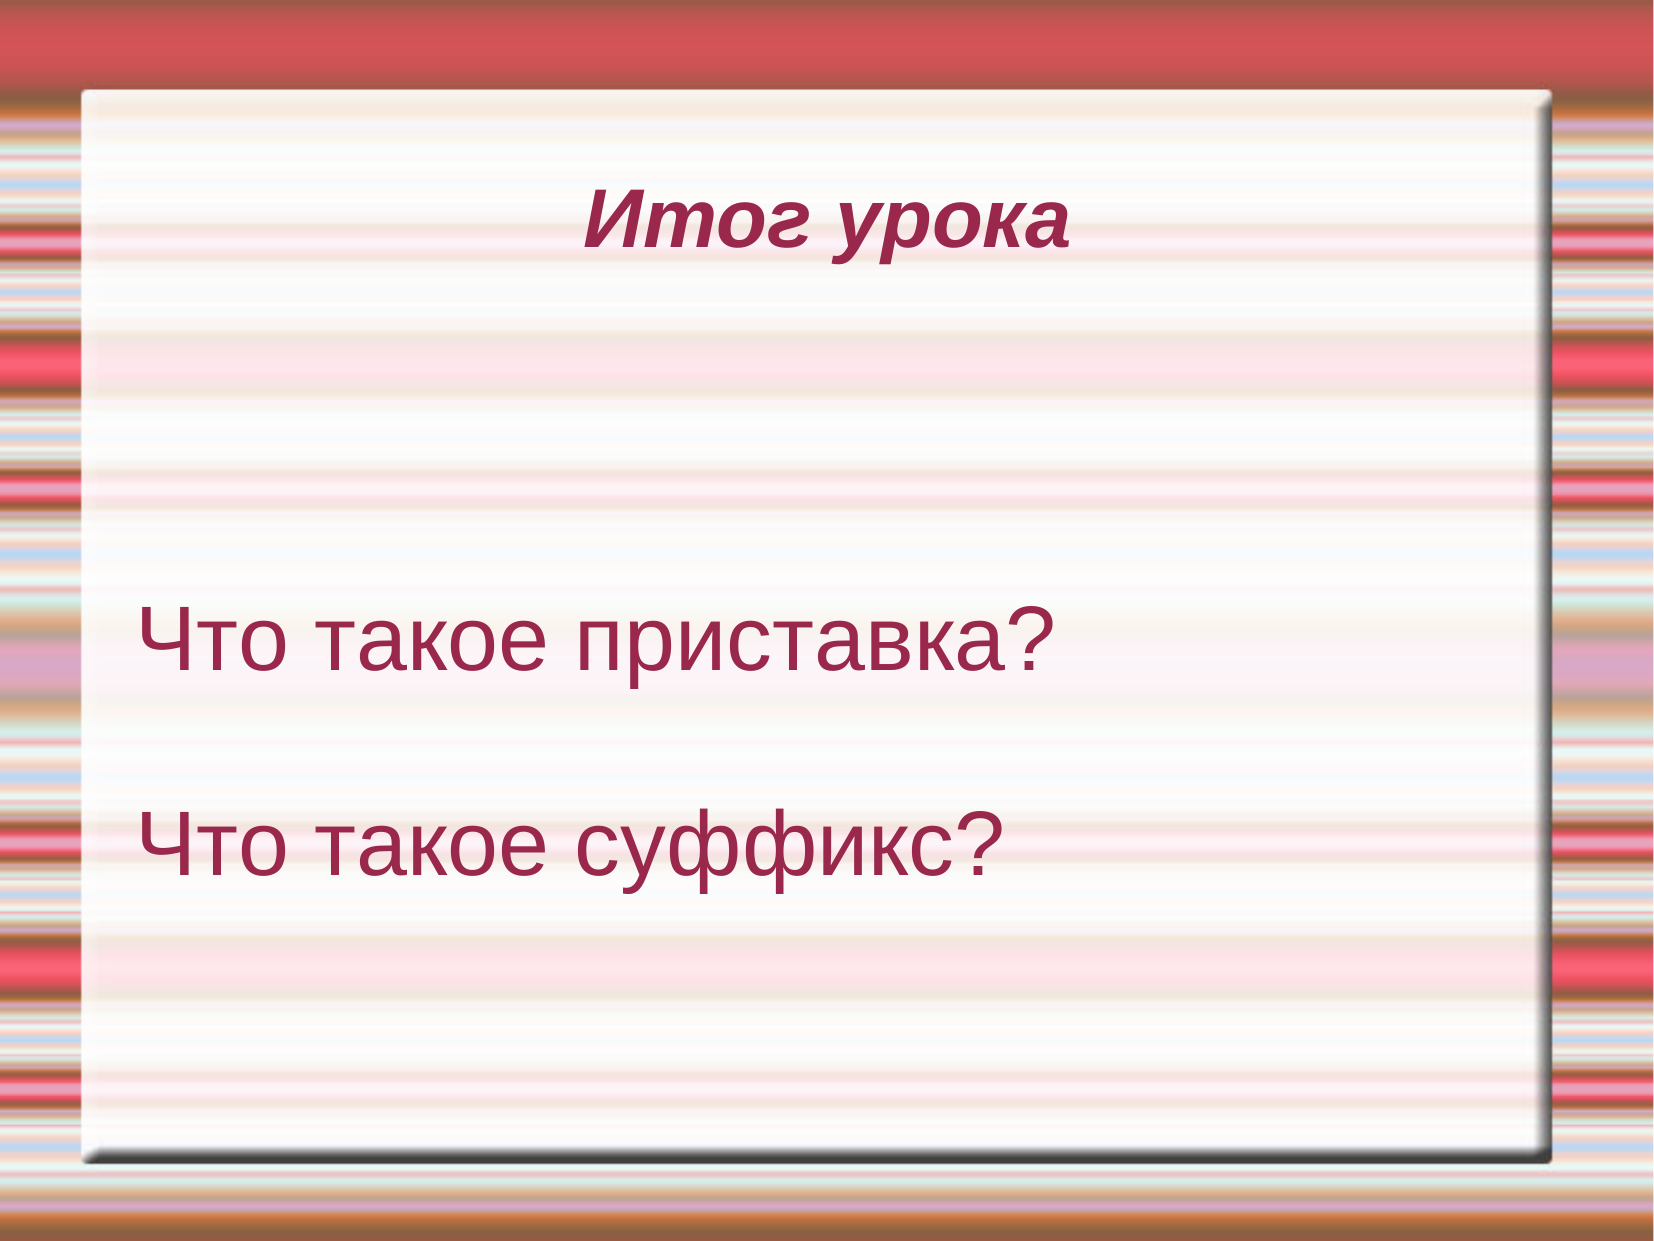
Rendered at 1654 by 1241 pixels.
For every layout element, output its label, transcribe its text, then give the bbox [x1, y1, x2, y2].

title Итог урока [121, 122, 1534, 315]
picture [0, 0, 1654, 1241]
subtitle Что такое приставка? Что такое суффикс? [134, 358, 1516, 1125]
